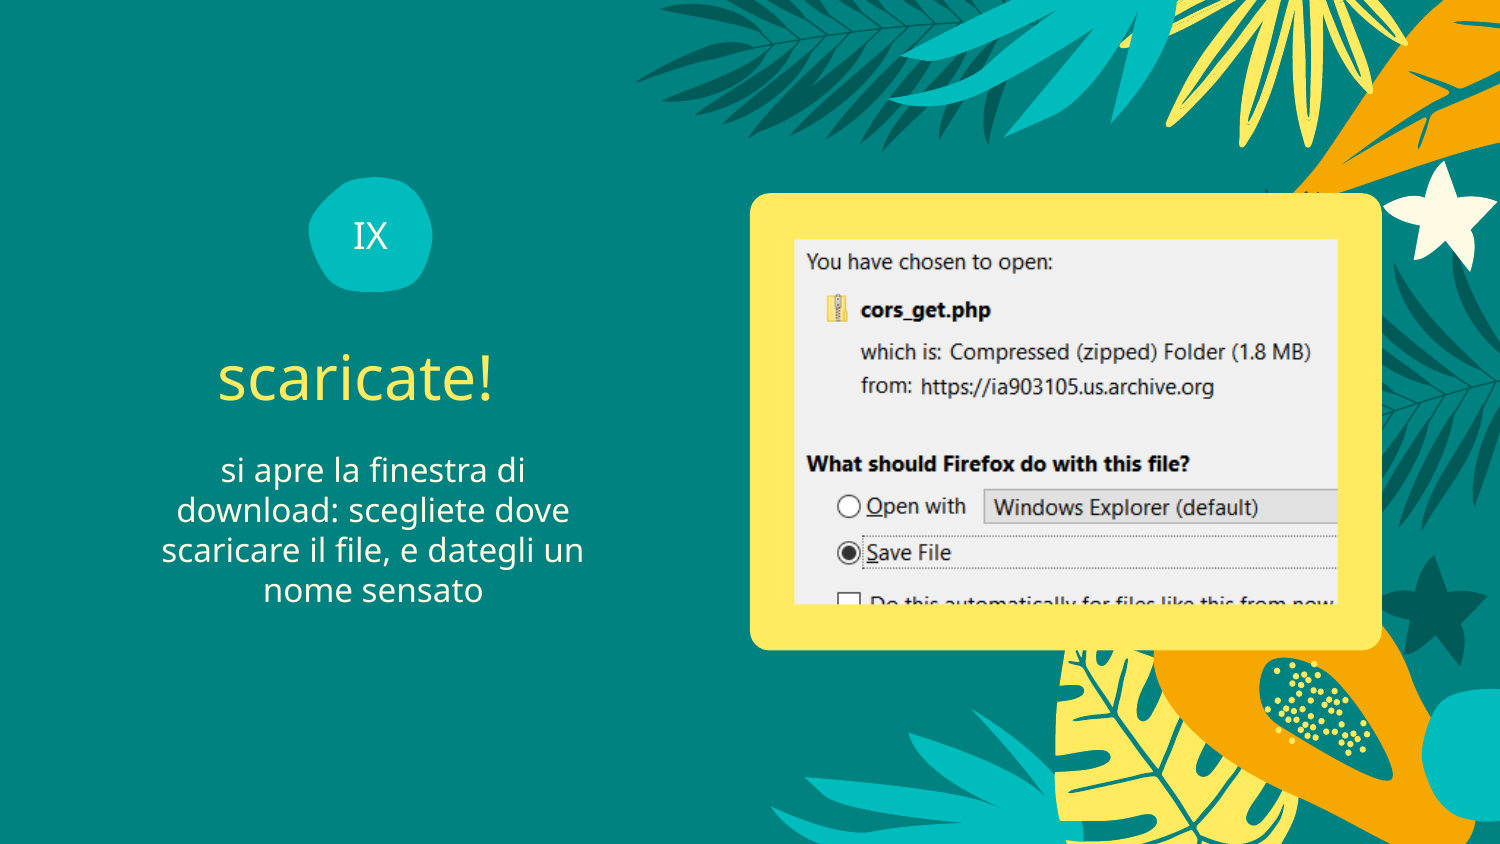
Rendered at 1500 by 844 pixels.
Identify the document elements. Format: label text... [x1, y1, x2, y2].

subtitle si apre la finestra di download: scegliete dove scaricare il file, e dategli un nome sensato [103, 422, 609, 637]
text_box [336, 177, 412, 189]
title IX [308, 189, 433, 281]
picture [795, 240, 1337, 604]
text_box [330, 281, 416, 293]
picture [1186, 110, 1438, 343]
title scaricate! [88, 328, 623, 423]
text_box [749, 193, 1382, 651]
